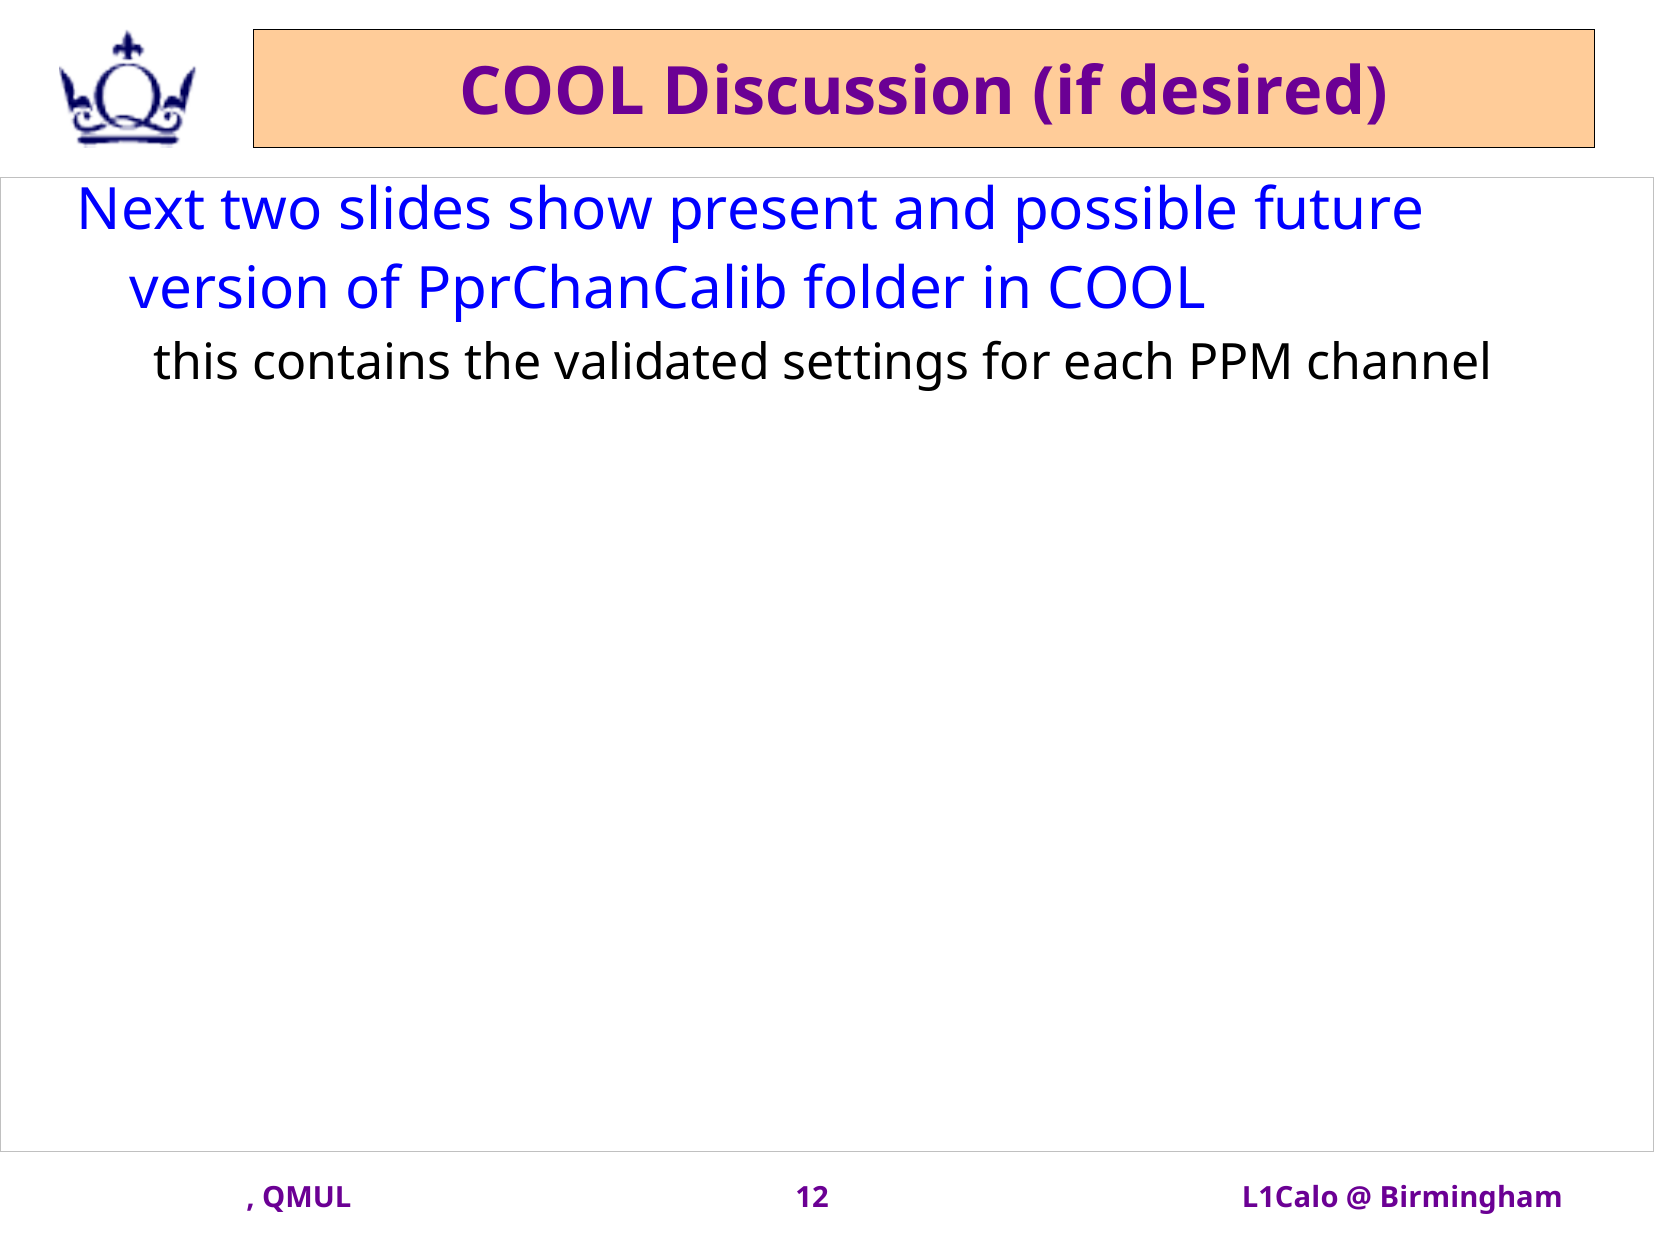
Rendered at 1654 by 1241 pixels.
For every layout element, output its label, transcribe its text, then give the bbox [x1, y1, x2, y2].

list Next two slides show present and possible future version of PprChanCalib folder in COOL this contains the validated settings for each PPM channel [59, 167, 1603, 1135]
picture [59, 29, 200, 148]
title COOL Discussion (if desired) [253, 29, 1595, 148]
